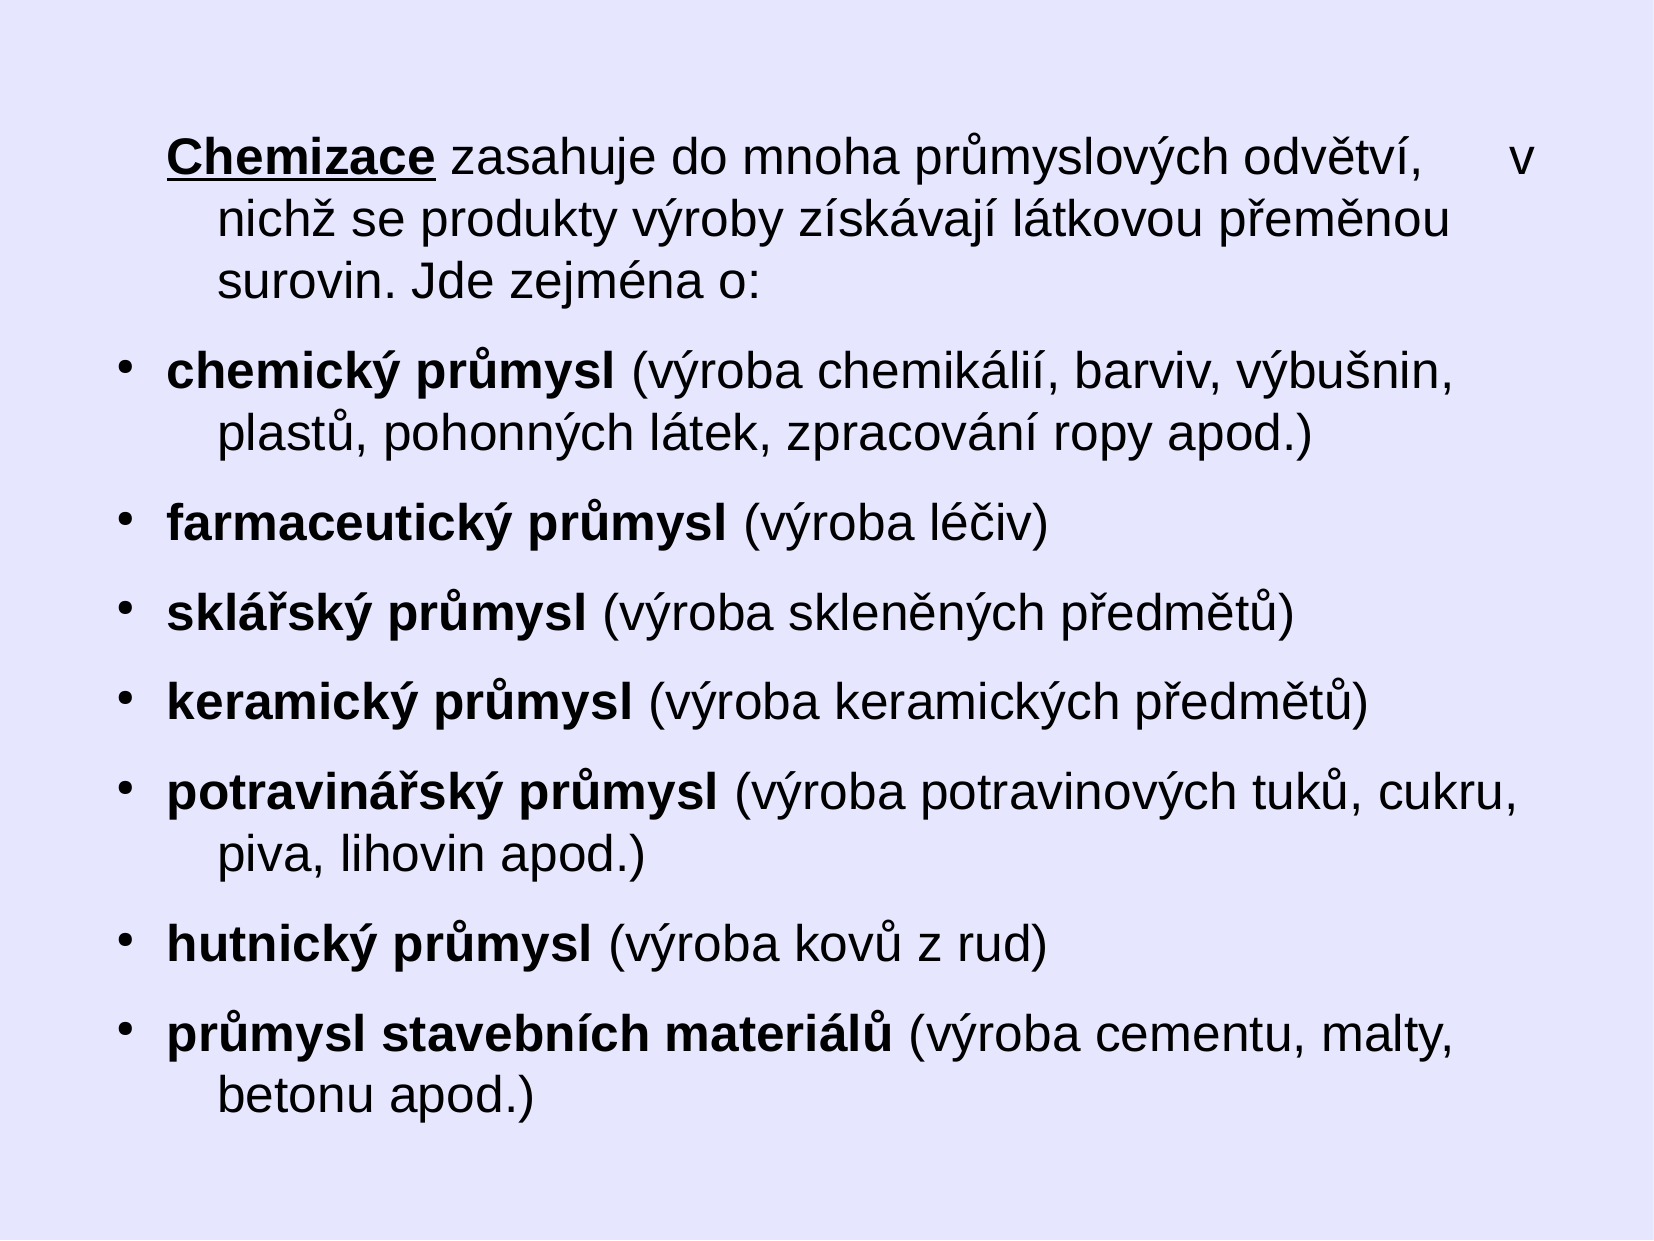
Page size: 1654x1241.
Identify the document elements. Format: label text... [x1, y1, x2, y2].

list Chemizace zasahuje do mnoha průmyslových odvětví, v nichž se produkty výroby získávají látkovou přeměnou surovin. Jde zejména o: chemický průmysl (výroba chemikálií, barviv, výbušnin, plastů, pohonných látek, zpracování ropy apod.) farmaceutický průmysl (výroba léčiv) sklářský průmysl (výroba skleněných předmětů) keramický průmysl (výroba keramických předmětů) potravinářský průmysl (výroba potravinových tuků, cukru, piva, lihovin apod.) hutnický průmysl (výroba kovů z rud) průmysl stavebních materiálů (výroba cementu, malty, betonu apod.) [82, 123, 1571, 1131]
